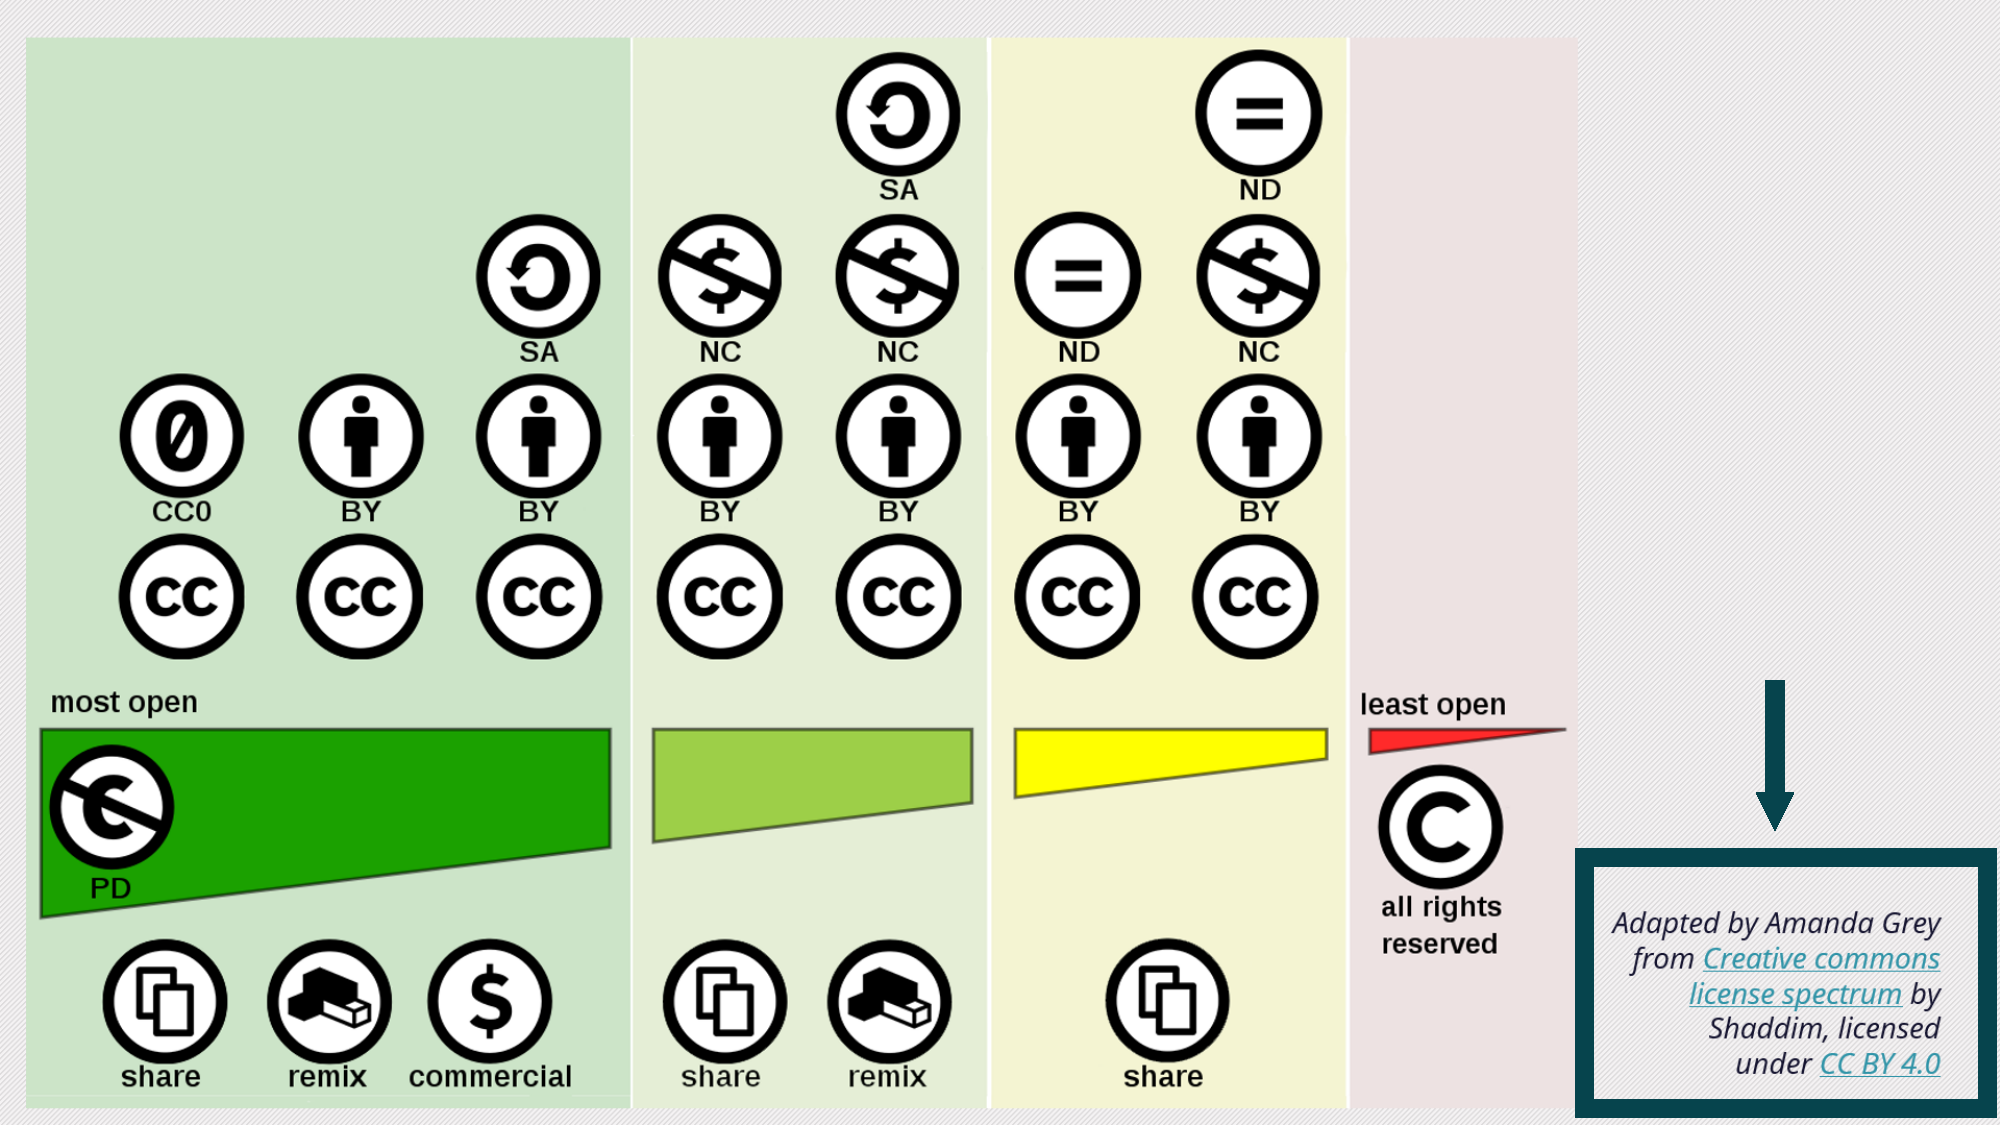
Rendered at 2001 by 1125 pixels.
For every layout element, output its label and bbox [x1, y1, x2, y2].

text_box [1756, 680, 1794, 831]
picture [0, 0, 2000, 1125]
